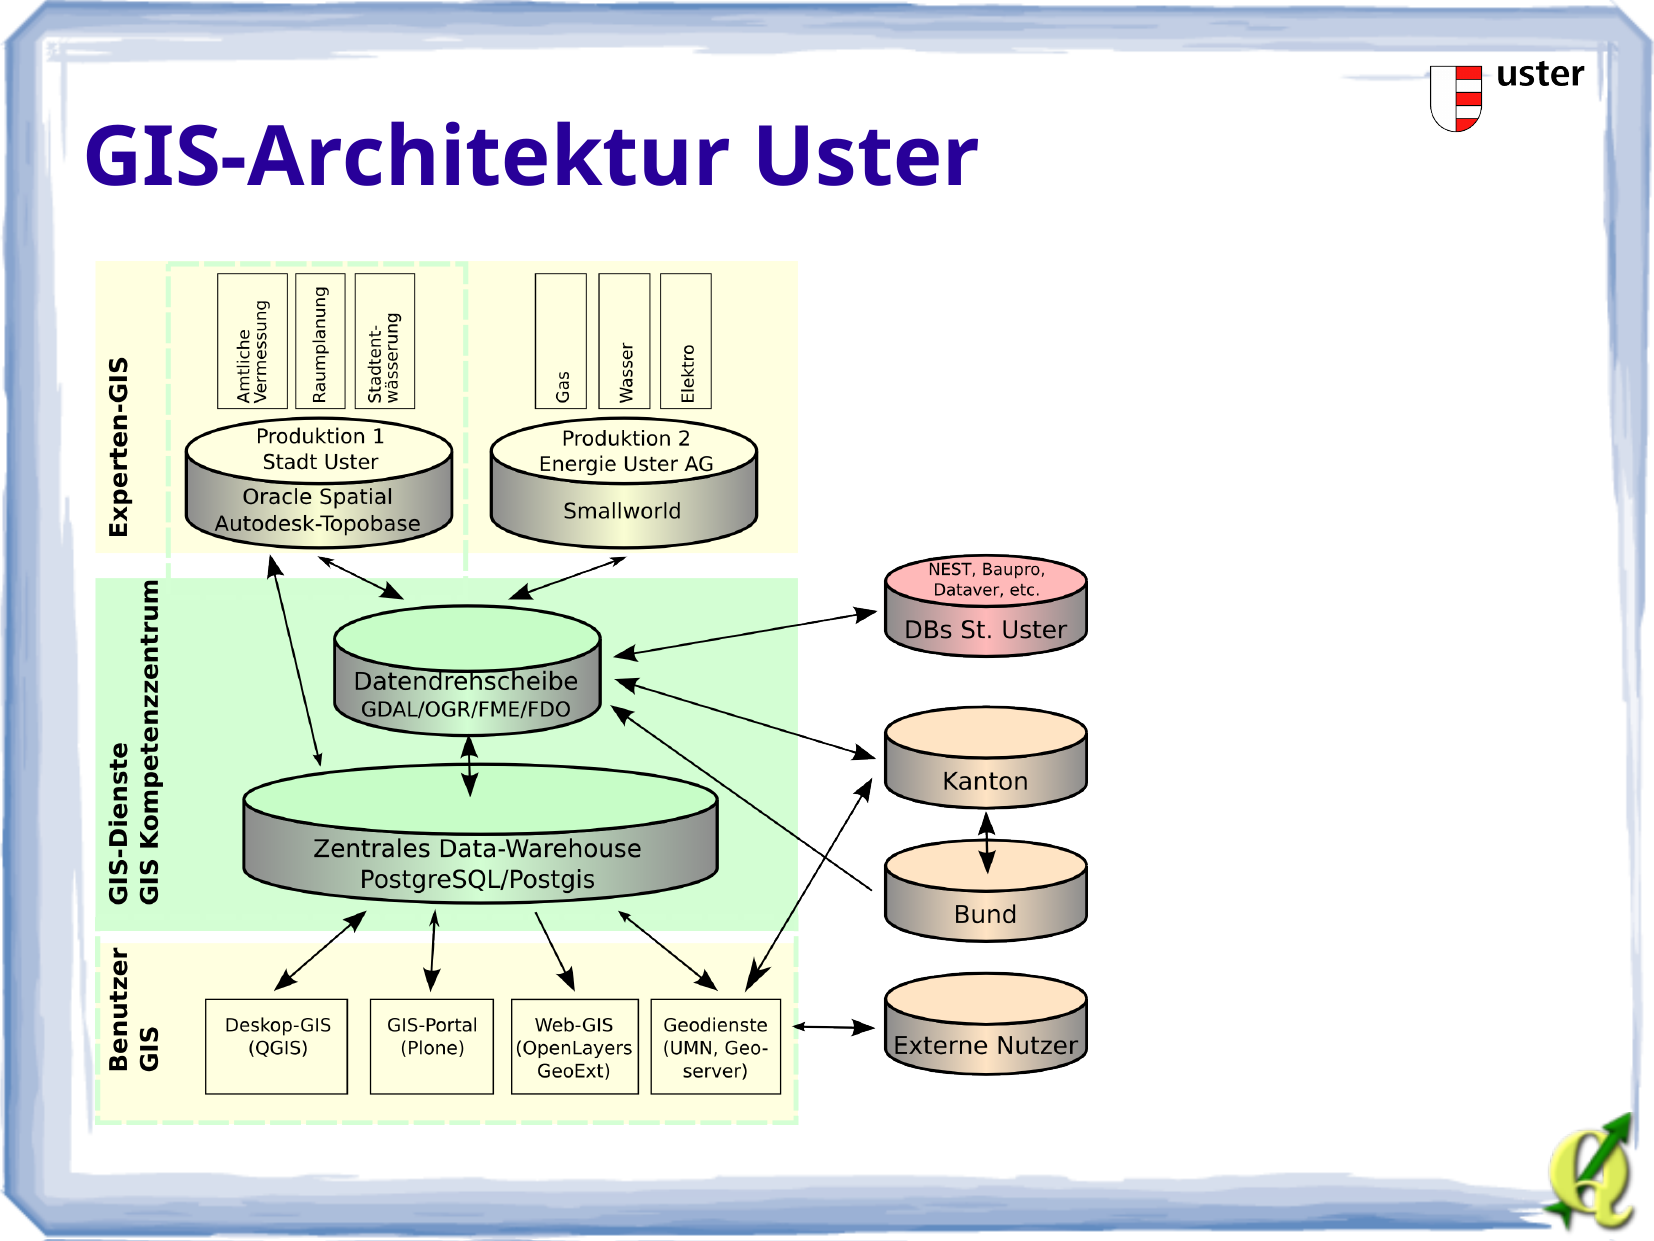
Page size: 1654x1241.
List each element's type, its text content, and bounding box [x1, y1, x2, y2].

title GIS-Architektur Uster [82, 56, 1571, 250]
picture [0, 0, 1654, 1241]
